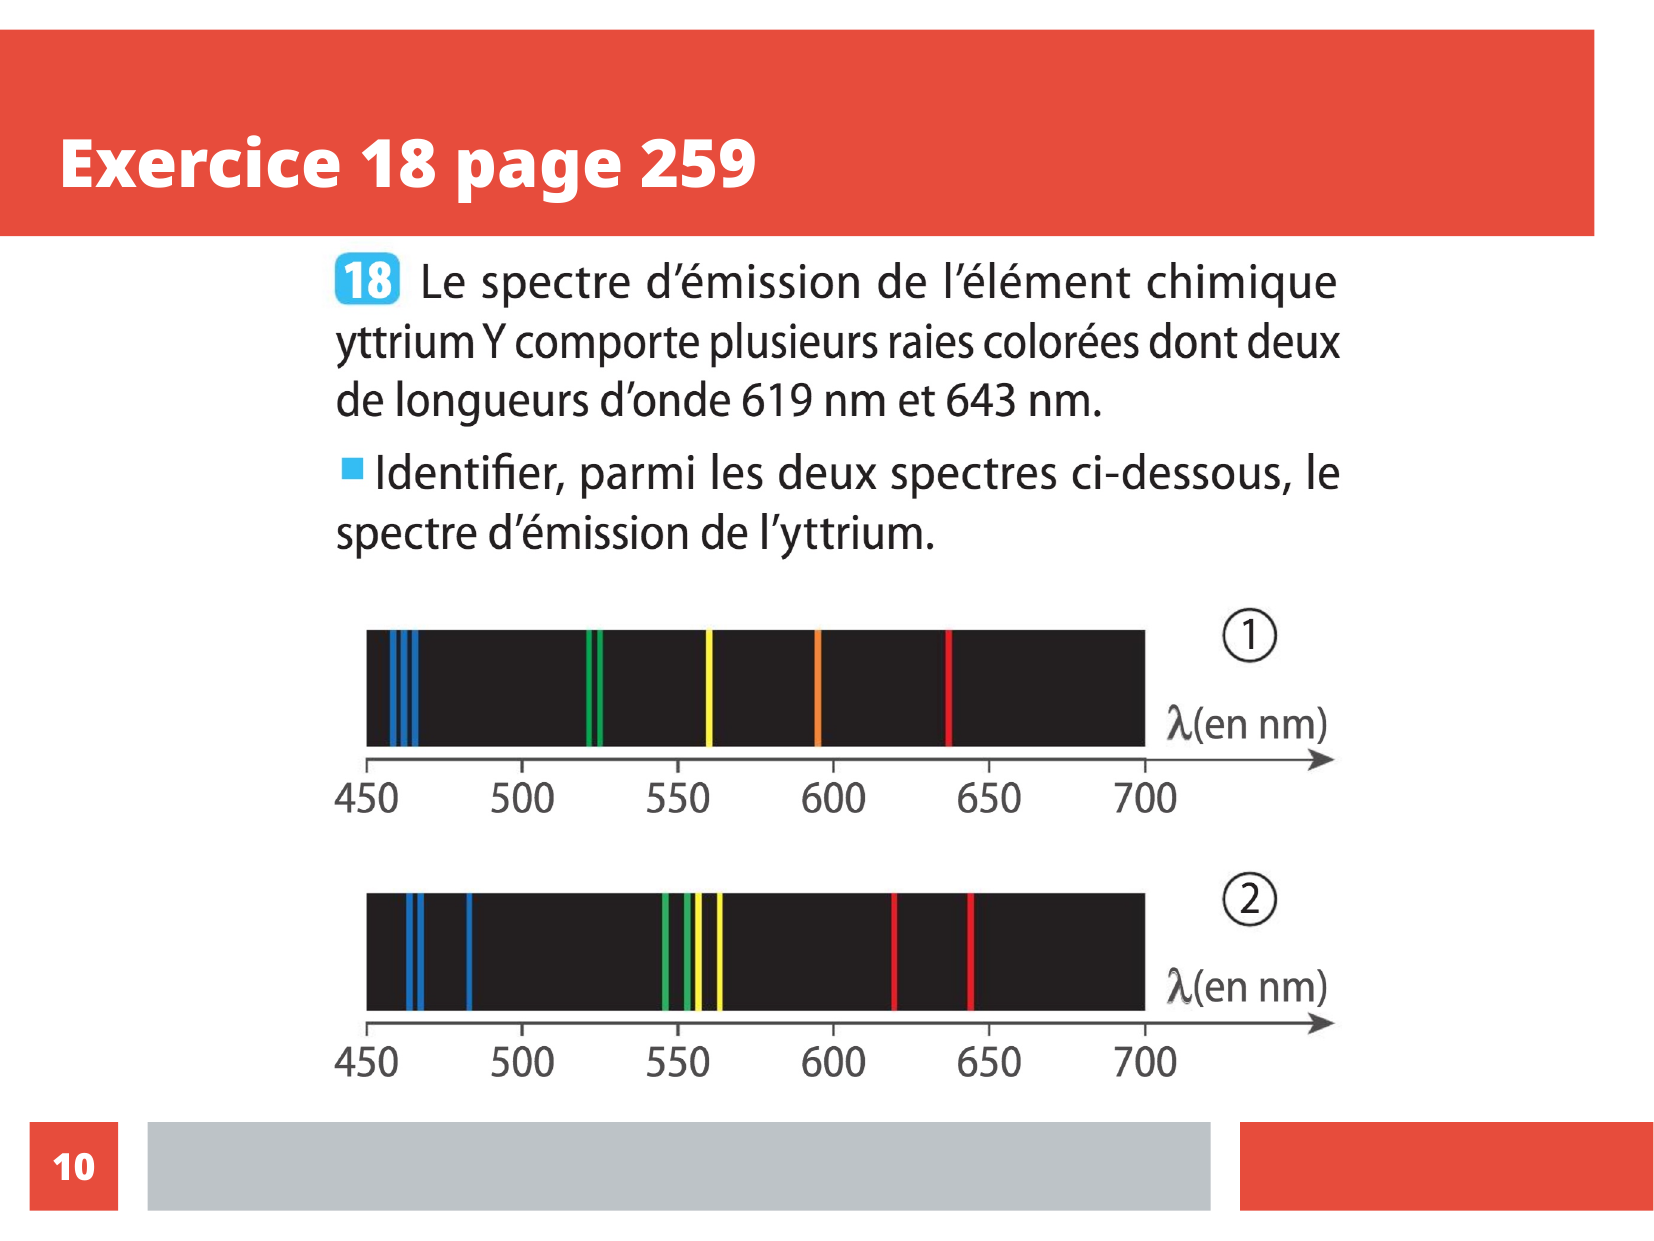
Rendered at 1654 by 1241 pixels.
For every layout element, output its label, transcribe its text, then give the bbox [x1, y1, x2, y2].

picture [321, 238, 1365, 1099]
title Exercice 18 page 259 [59, 59, 1595, 207]
